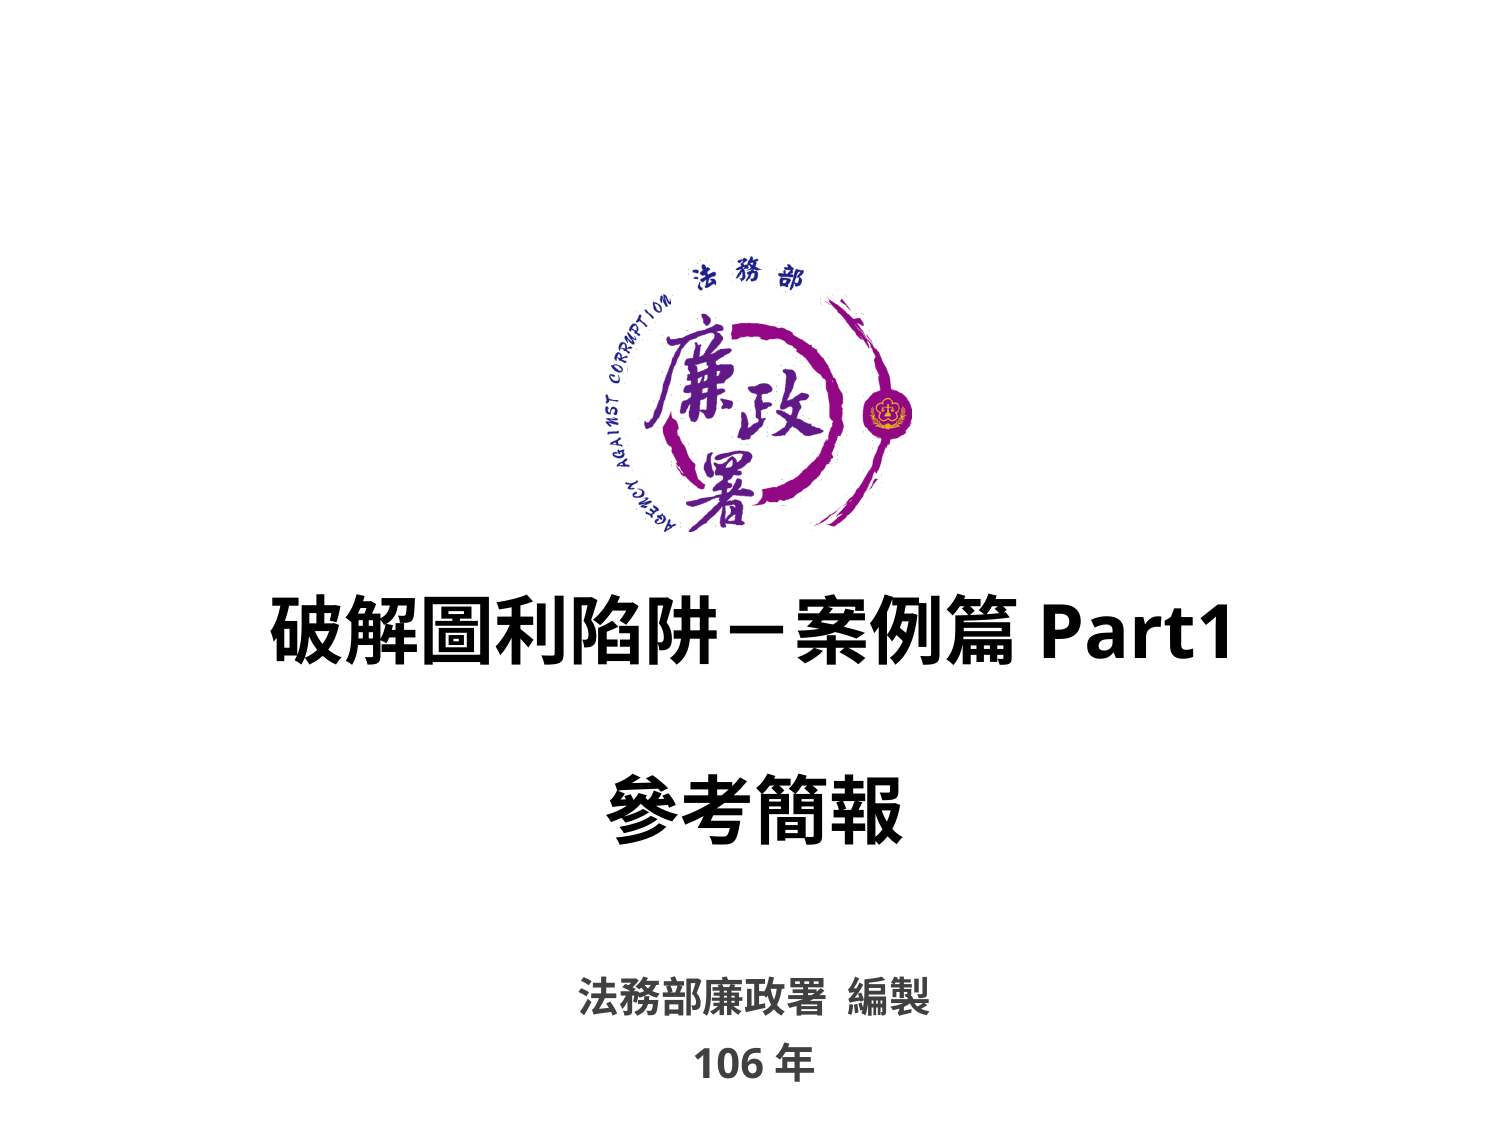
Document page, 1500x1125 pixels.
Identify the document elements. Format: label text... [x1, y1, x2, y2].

subtitle 法務部廉政署 編製 106年 [436, 969, 1073, 1101]
picture [575, 217, 934, 575]
text_box 破解圖利陷阱－案例篇Part1 參考簡報 [56, 575, 1452, 864]
